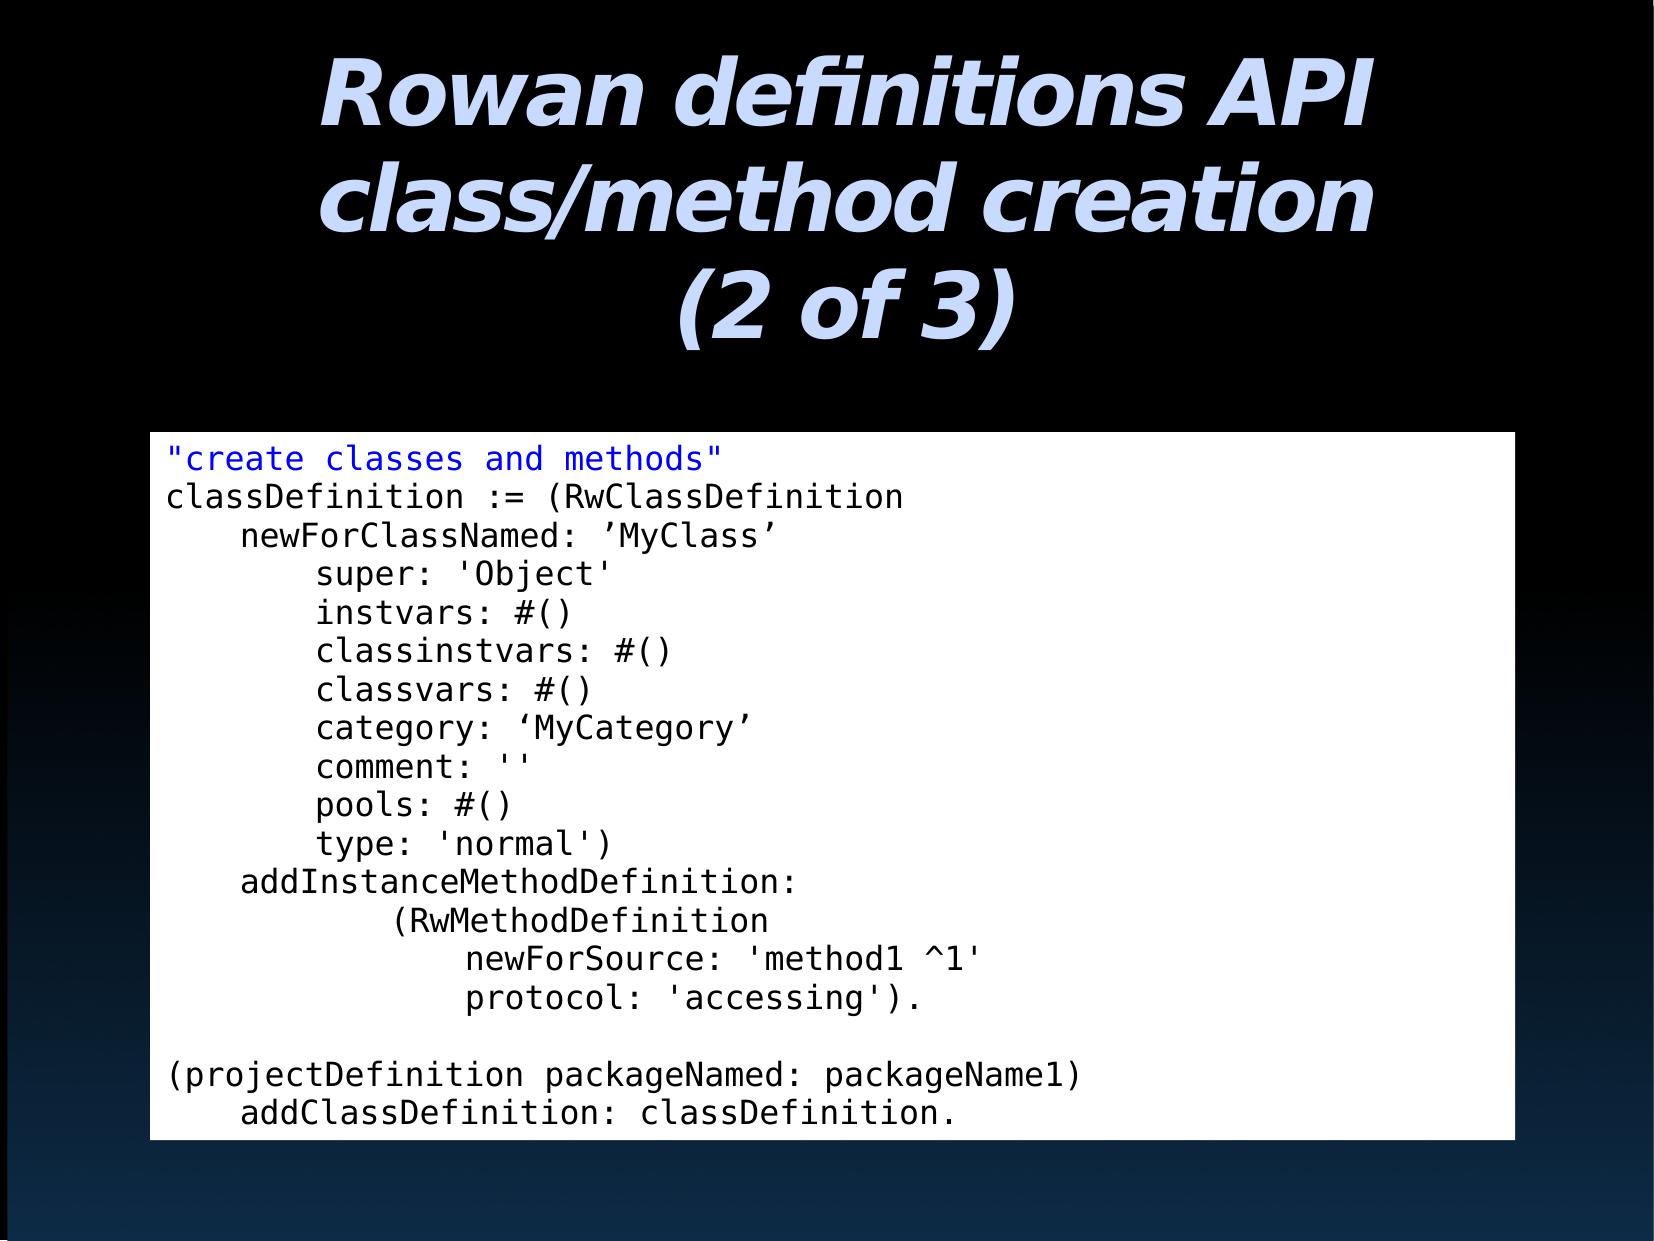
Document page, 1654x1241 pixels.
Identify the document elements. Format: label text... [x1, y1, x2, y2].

title Rowan definitions API class/method creation (2 of 3) [101, 39, 1595, 361]
text_box "create classes and methods" classDefinition := (RwClassDefinition newForClassNamed: ’MyClass’ super: 'Object' instvars: #() classinstvars: #() classvars: #() category: ‘MyCategory’ comment: '' pools: #() type: 'normal') addInstanceMethodDefinition: (RwMethodDefinition newForSource: 'method1 ^1' protocol: 'accessing'). (projectDefinition packageNamed: packageName1) addClassDefinition: classDefinition. [150, 432, 1516, 1141]
picture [7, 6, 1654, 1241]
